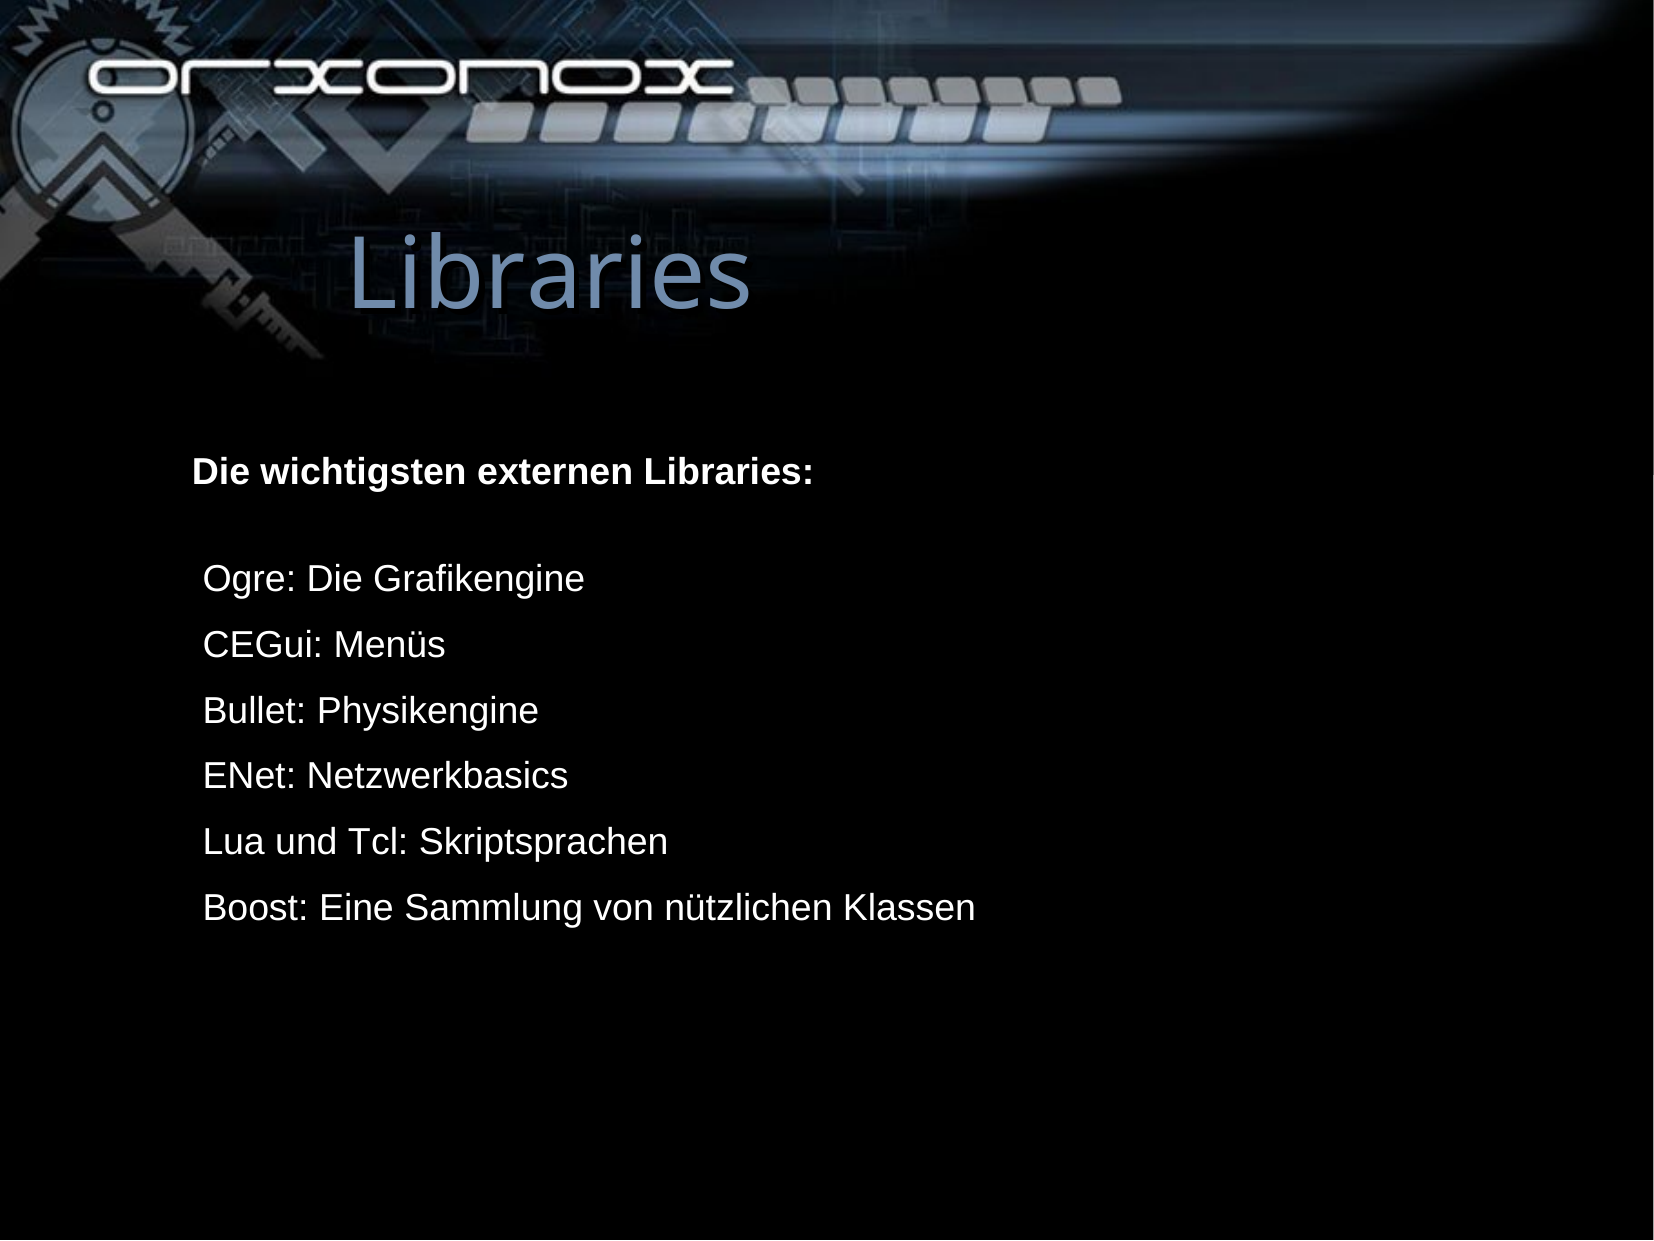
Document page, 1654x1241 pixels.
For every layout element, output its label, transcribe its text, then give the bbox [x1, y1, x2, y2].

text_box Libraries [330, 194, 1306, 344]
picture [0, 0, 1654, 475]
text_box Die wichtigsten externen Libraries: Ogre: Die Grafikengine CEGui: Menüs Bullet: Physikengine ENet: Netzwerkbasics Lua und Tcl: Skriptsprachen Boost: Eine Sammlung von nützlichen Klassen [177, 442, 1329, 1003]
